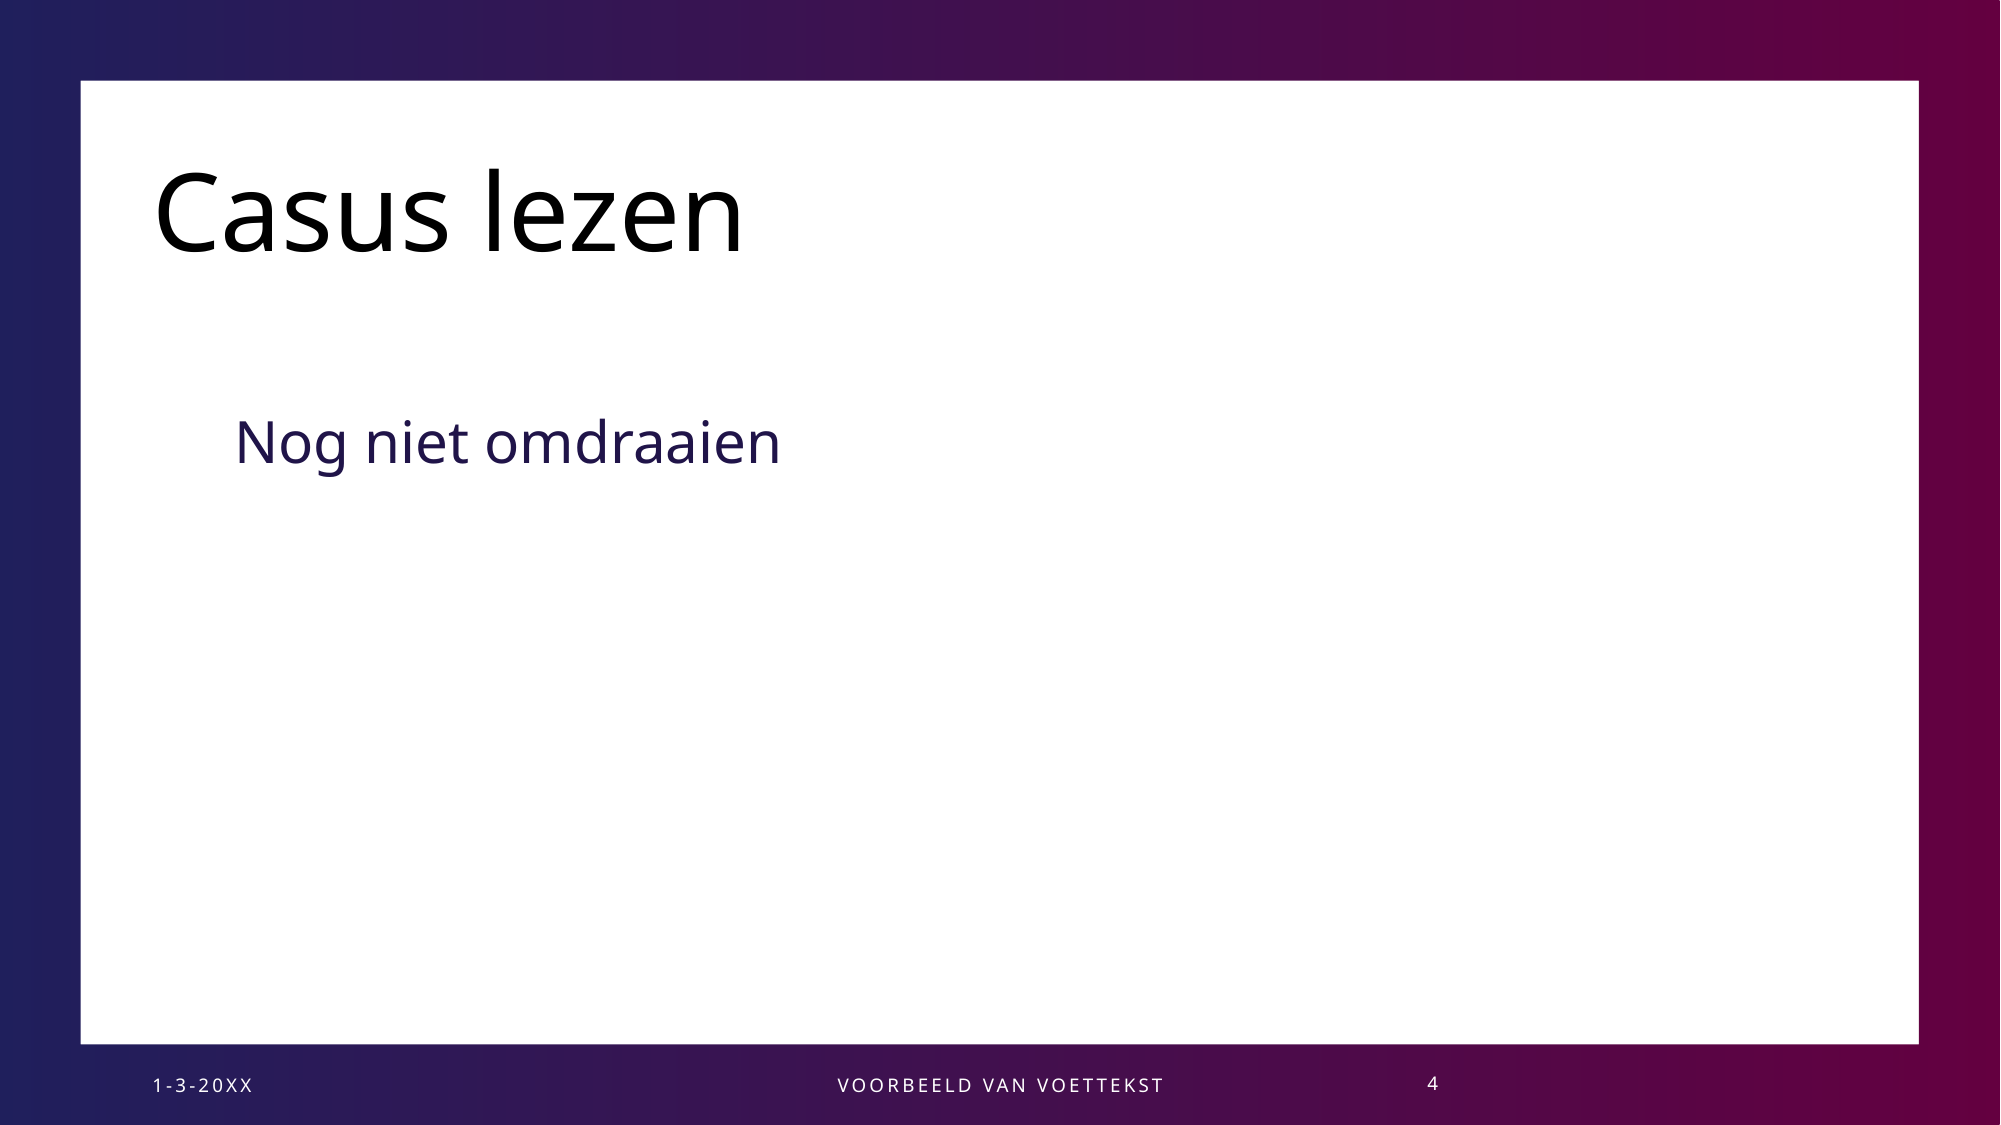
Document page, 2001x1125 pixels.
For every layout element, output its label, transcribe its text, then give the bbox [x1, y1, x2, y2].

text_box [1412, 1054, 1863, 1115]
text_box 1-3-20XX [137, 1054, 588, 1115]
title Casus lezen [137, 149, 1843, 297]
list Nog niet omdraaien [219, 391, 1413, 856]
text_box VOORBEELD VAN VOETTEKST [662, 1054, 1338, 1115]
